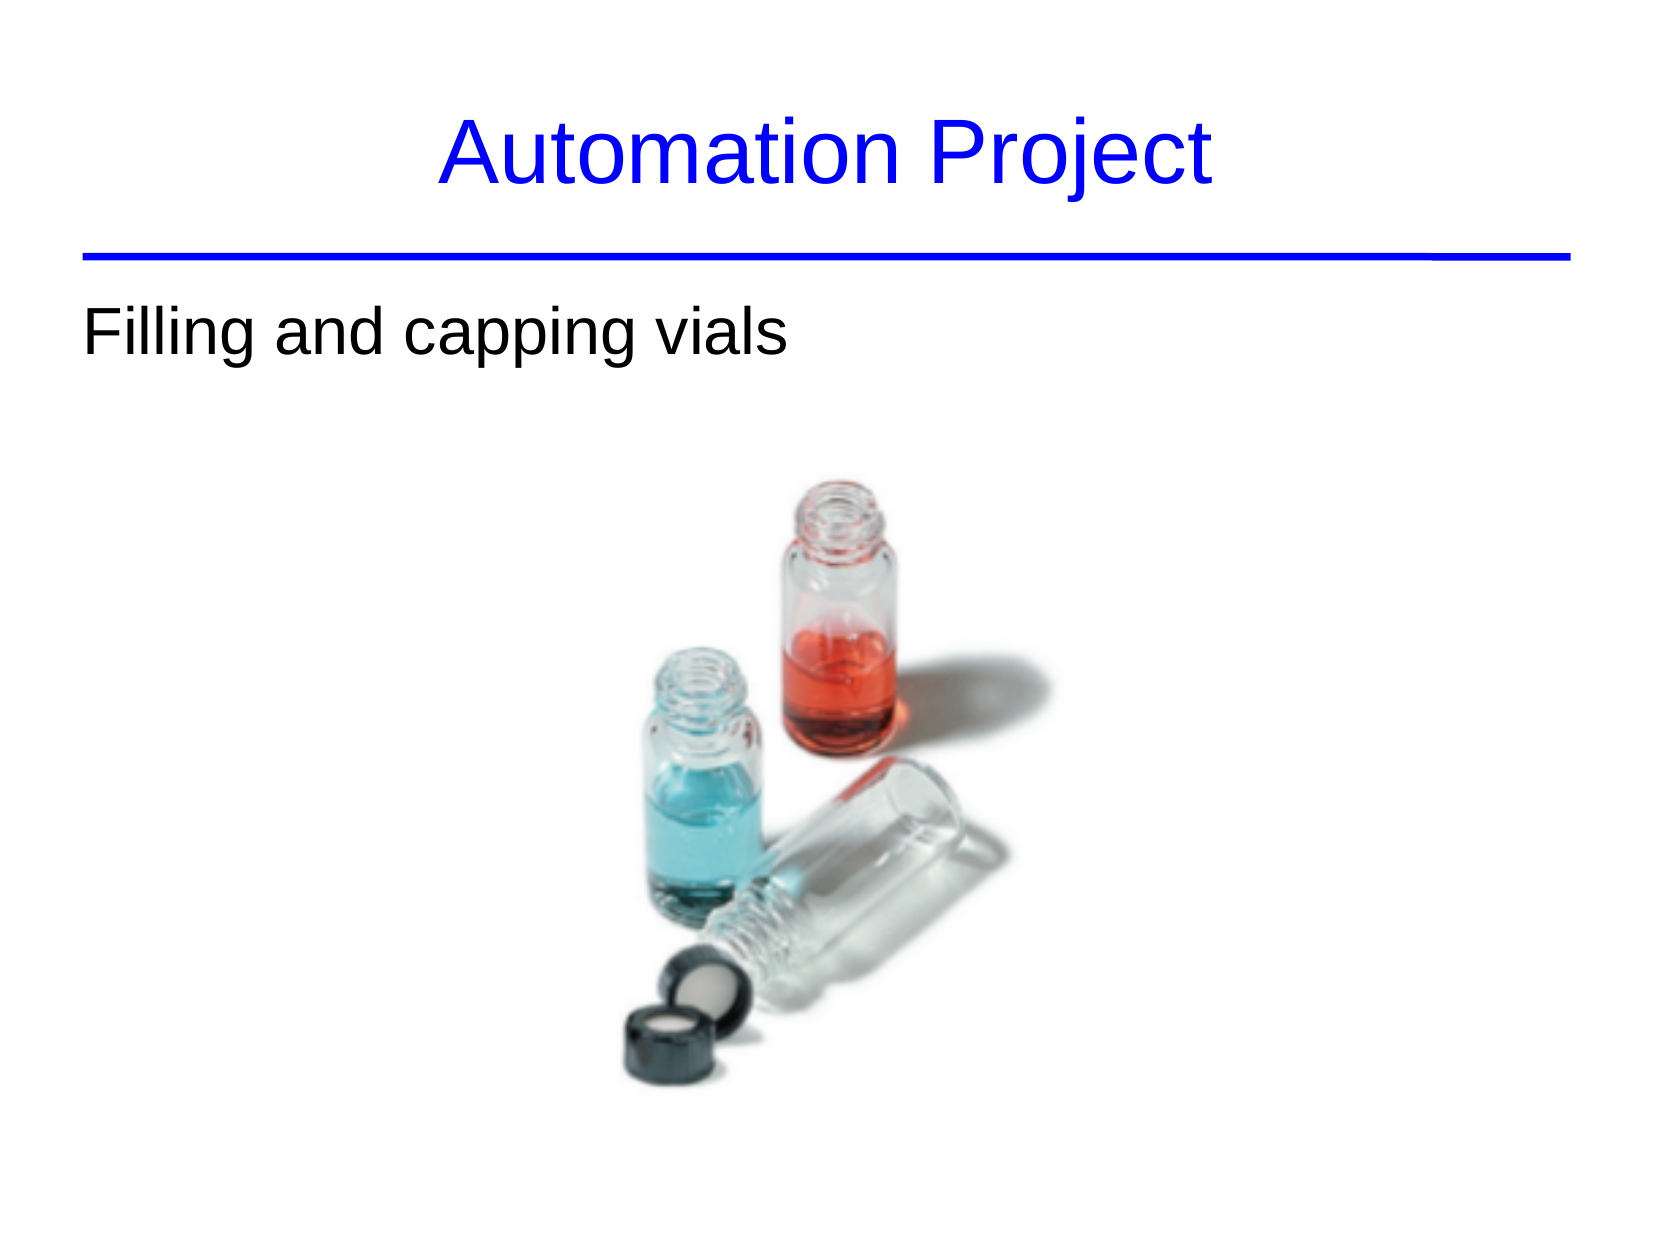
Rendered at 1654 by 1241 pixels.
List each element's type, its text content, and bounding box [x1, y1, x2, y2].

list Filling and capping vials [82, 290, 1571, 1009]
title Automation Project [82, 49, 1571, 256]
picture [570, 404, 1069, 1156]
